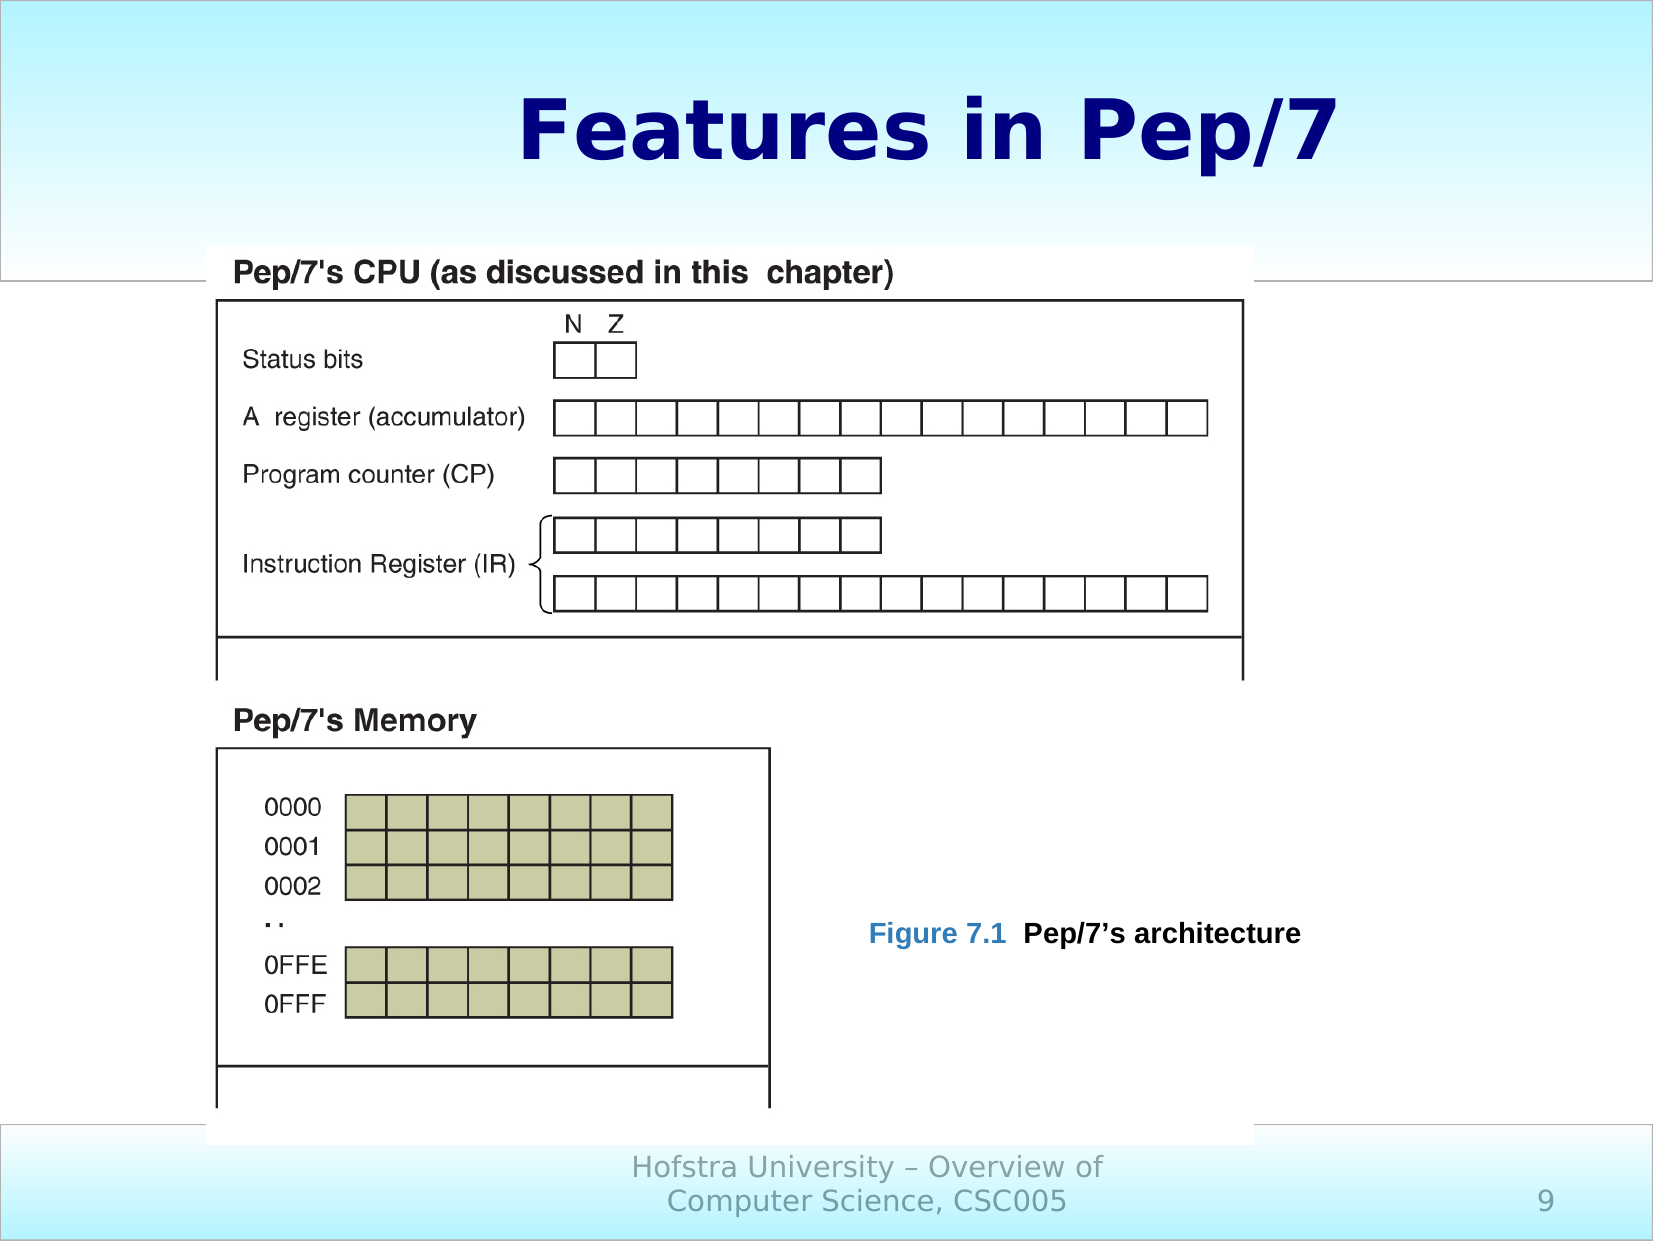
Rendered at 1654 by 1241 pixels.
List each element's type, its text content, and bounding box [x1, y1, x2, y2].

text_box Figure 7.1 Pep/7’s architecture [853, 909, 1317, 958]
picture [206, 246, 1254, 1145]
title Features in Pep/7 [247, 27, 1612, 235]
